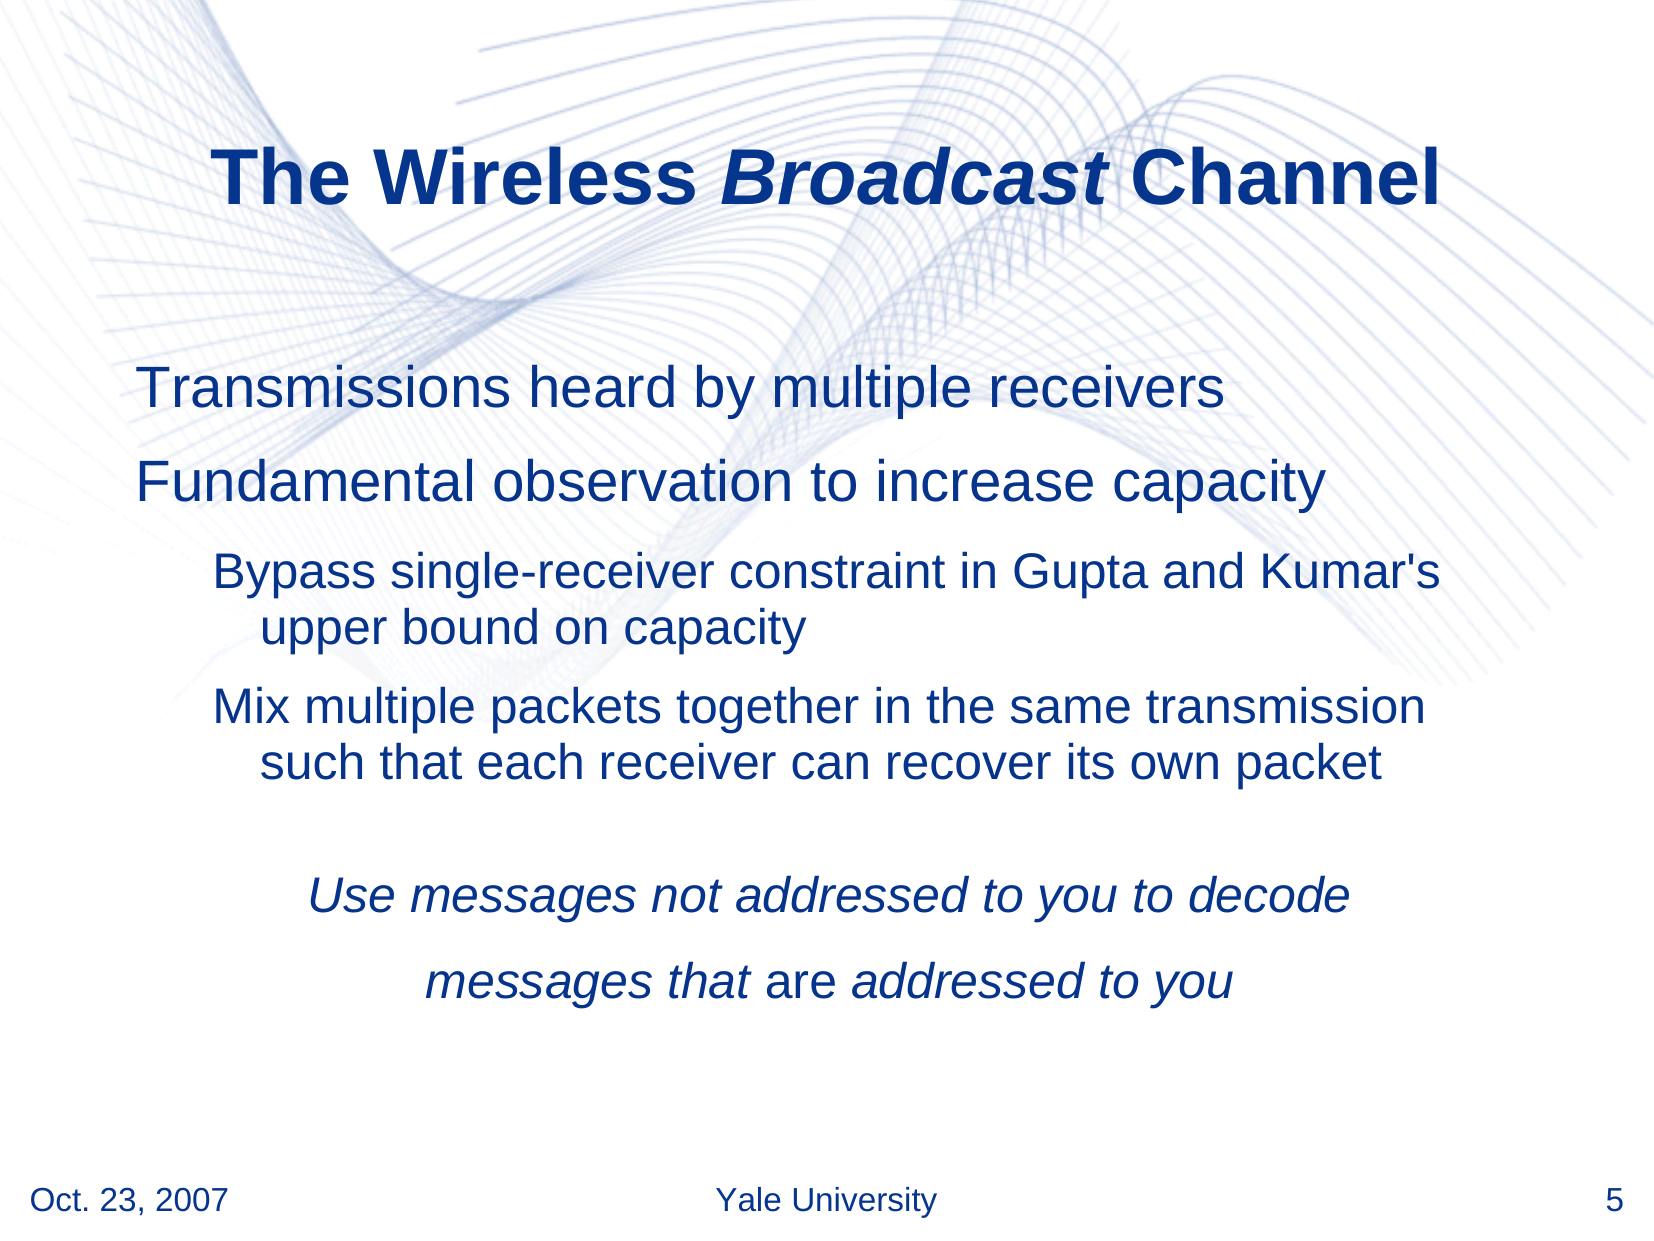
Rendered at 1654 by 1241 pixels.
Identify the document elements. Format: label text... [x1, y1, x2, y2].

list Use messages not addressed to you to decode messages that are addressed to you [112, 867, 1530, 1051]
list Transmissions heard by multiple receivers Fundamental observation to increase capacity Bypass single-receiver constraint in Gupta and Kumar's upper bound on capacity Mix multiple packets together in the same transmission such that each receiver can recover its own packet [118, 354, 1536, 791]
picture [0, 0, 1654, 1241]
title The Wireless Broadcast Channel [118, 59, 1536, 296]
